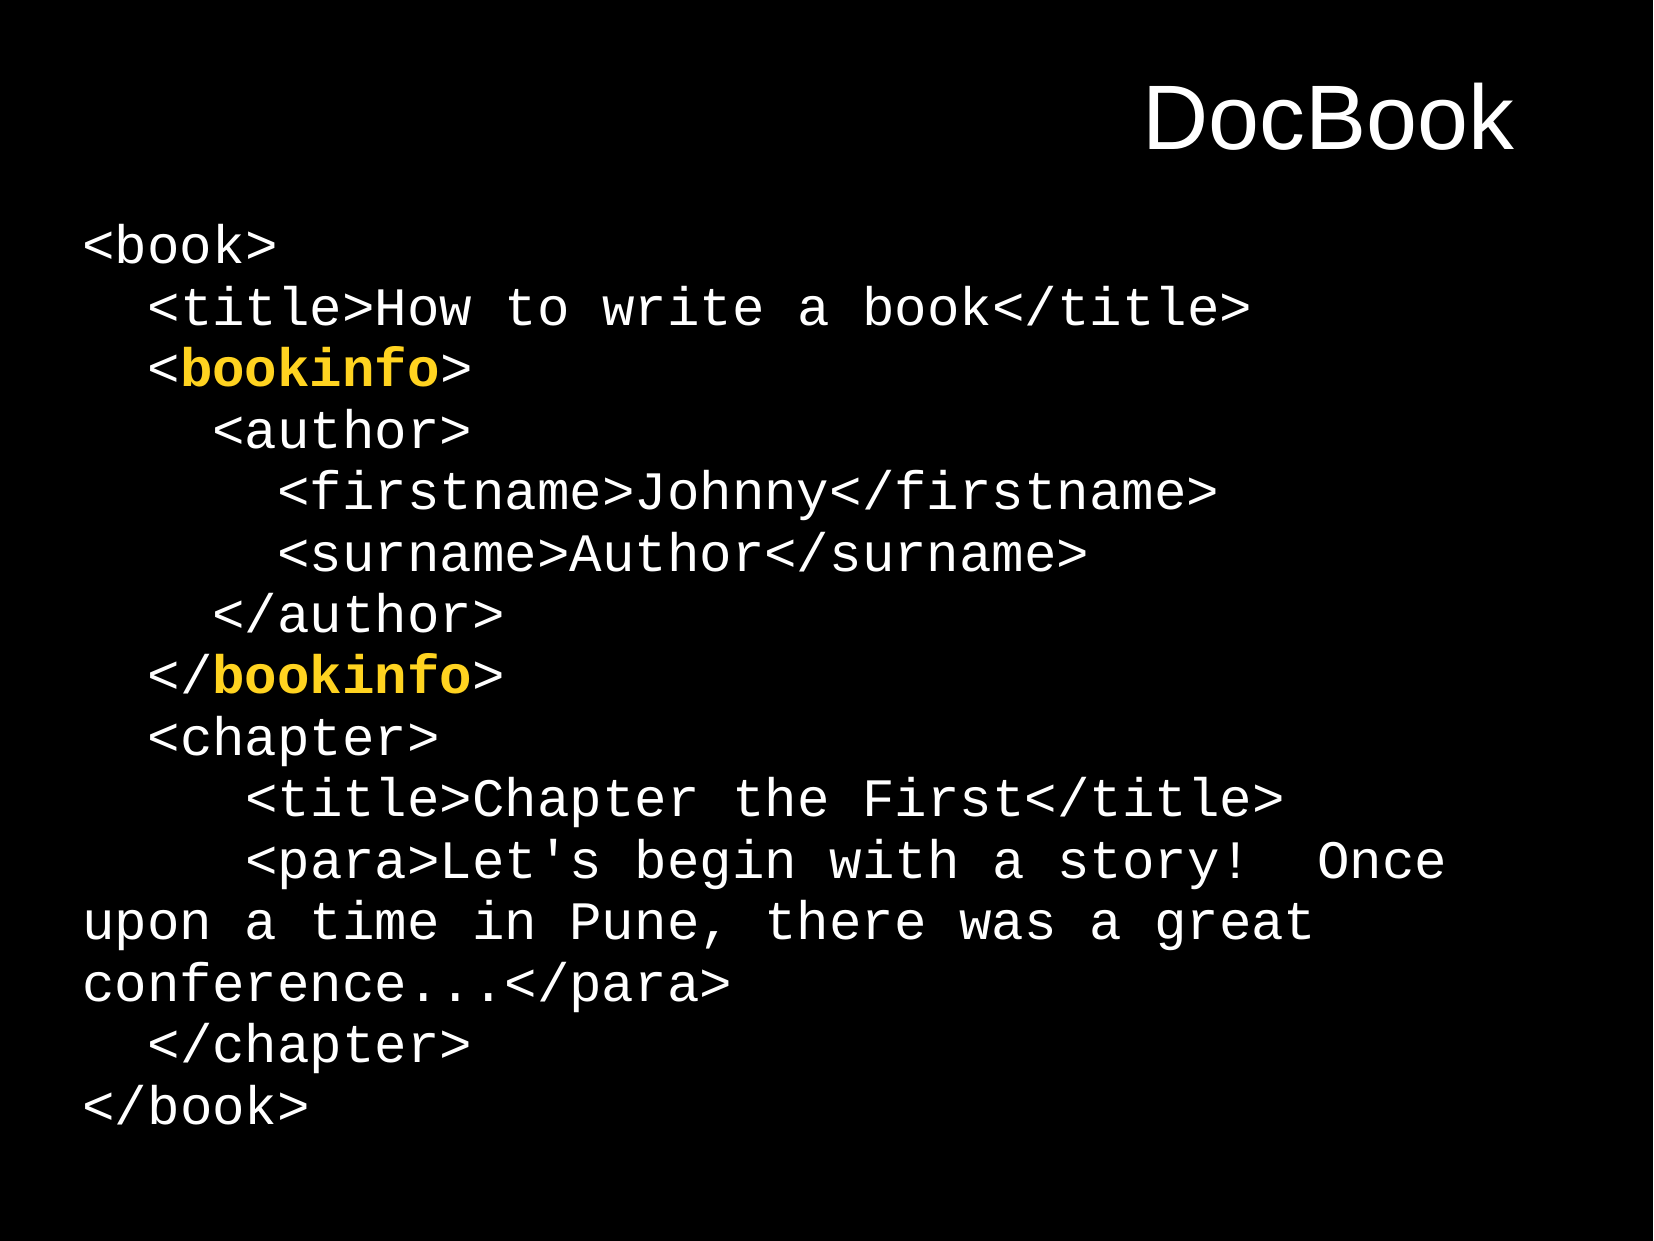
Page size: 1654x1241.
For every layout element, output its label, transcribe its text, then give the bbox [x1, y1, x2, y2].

subtitle <book> <title>How to write a book</title> <bookinfo> <author> <firstname>Johnny</firstname> <surname>Author</surname> </author> </bookinfo> <chapter> <title>Chapter the First</title> <para>Let's begin with a story! Once upon a time in Pune, there was a great conference...</para> </chapter> </book> [82, 149, 1571, 1210]
title DocBook [1087, 14, 1571, 222]
